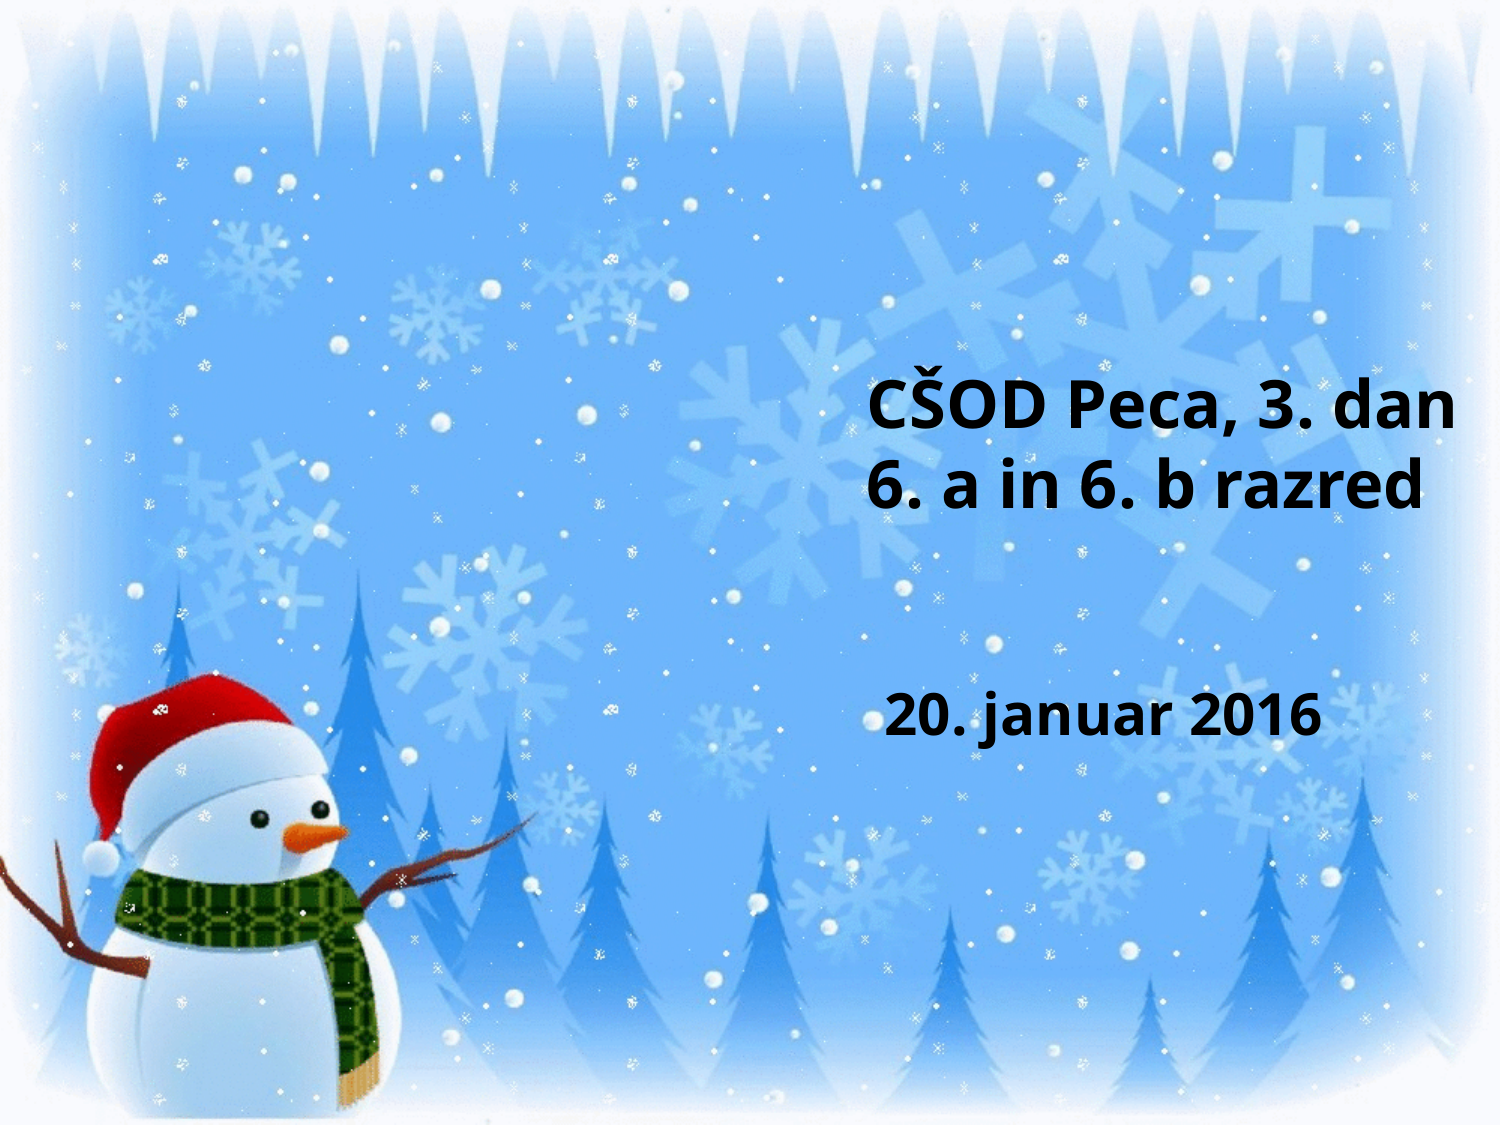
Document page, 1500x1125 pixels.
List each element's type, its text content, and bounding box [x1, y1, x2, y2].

text_box 20. januar 2016 [869, 669, 1168, 756]
text_box CŠOD Peca, 3. dan 6. a in 6. b razred [851, 353, 1258, 531]
